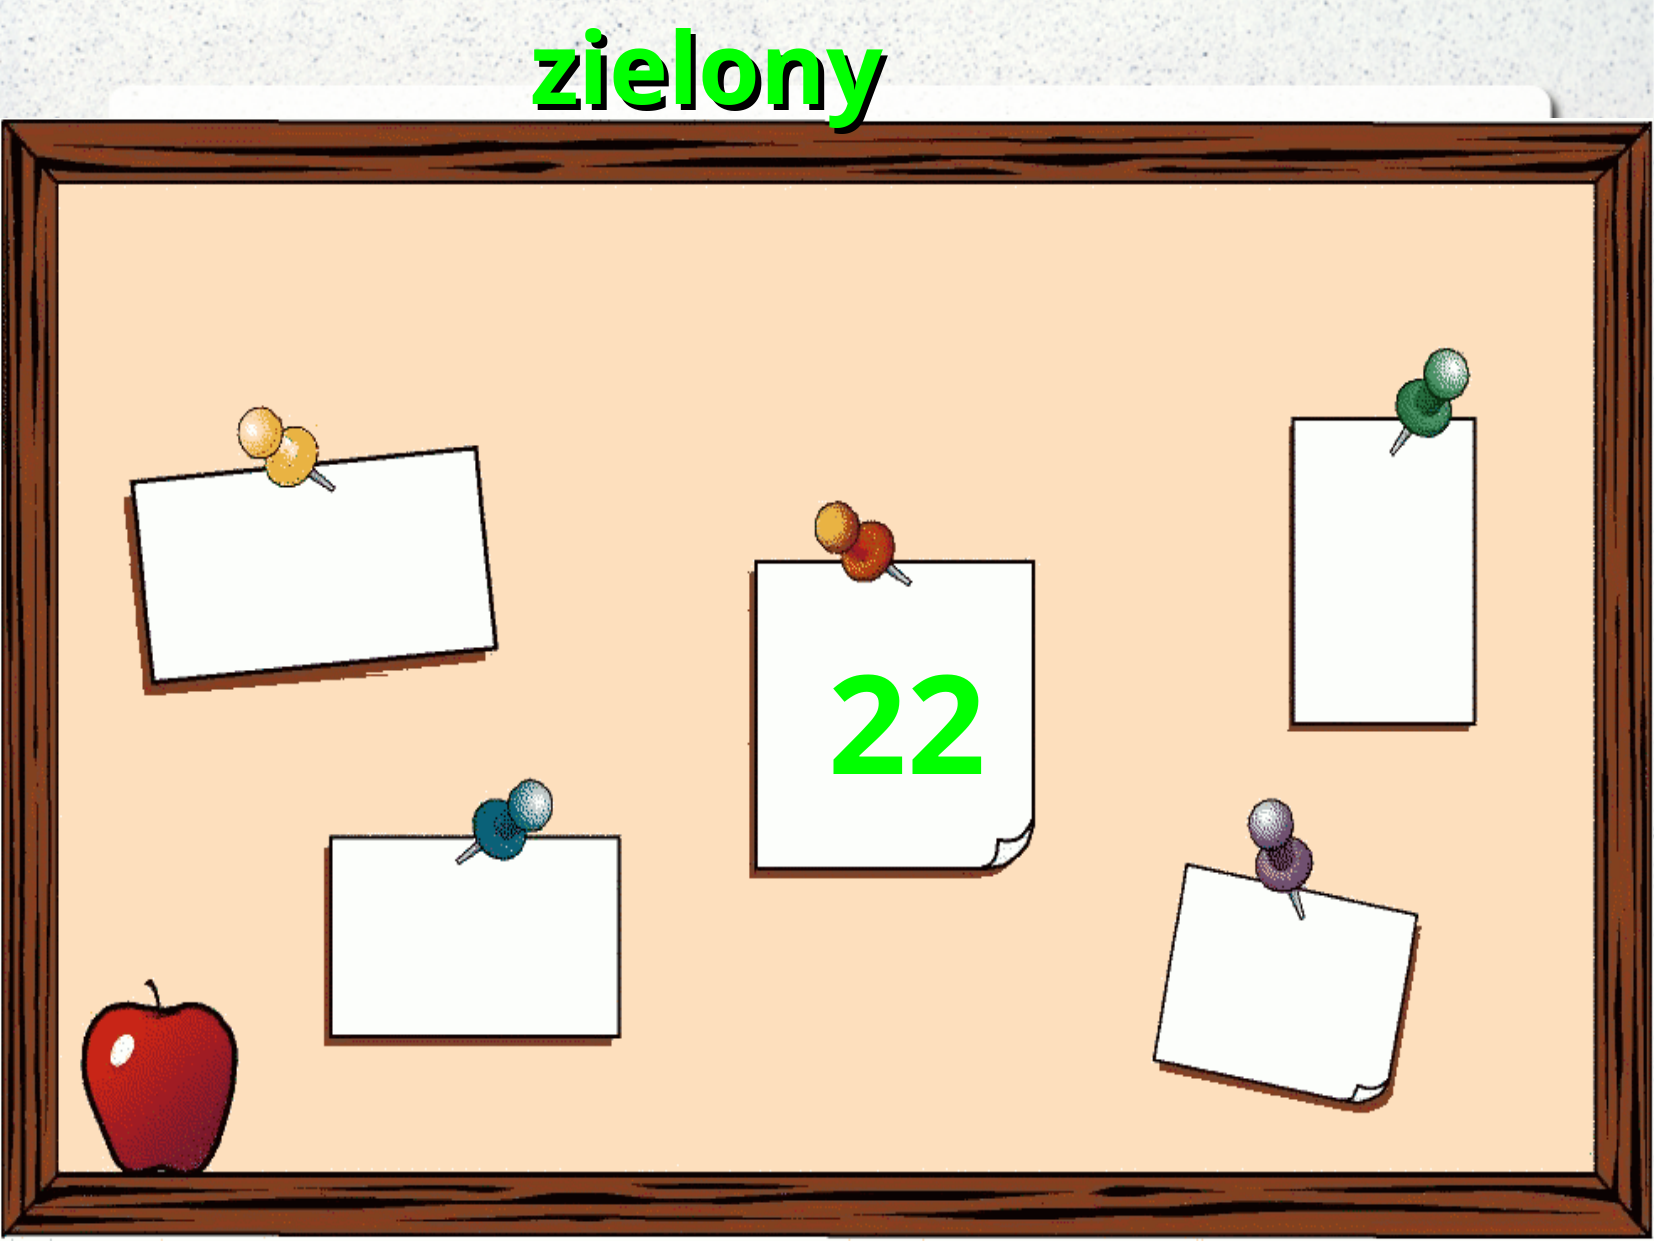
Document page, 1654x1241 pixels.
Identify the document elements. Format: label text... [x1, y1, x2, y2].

picture [0, 0, 1654, 1241]
text_box [1151, 909, 1418, 1093]
text_box zielony [354, 0, 1182, 146]
text_box 22 [767, 620, 1048, 803]
